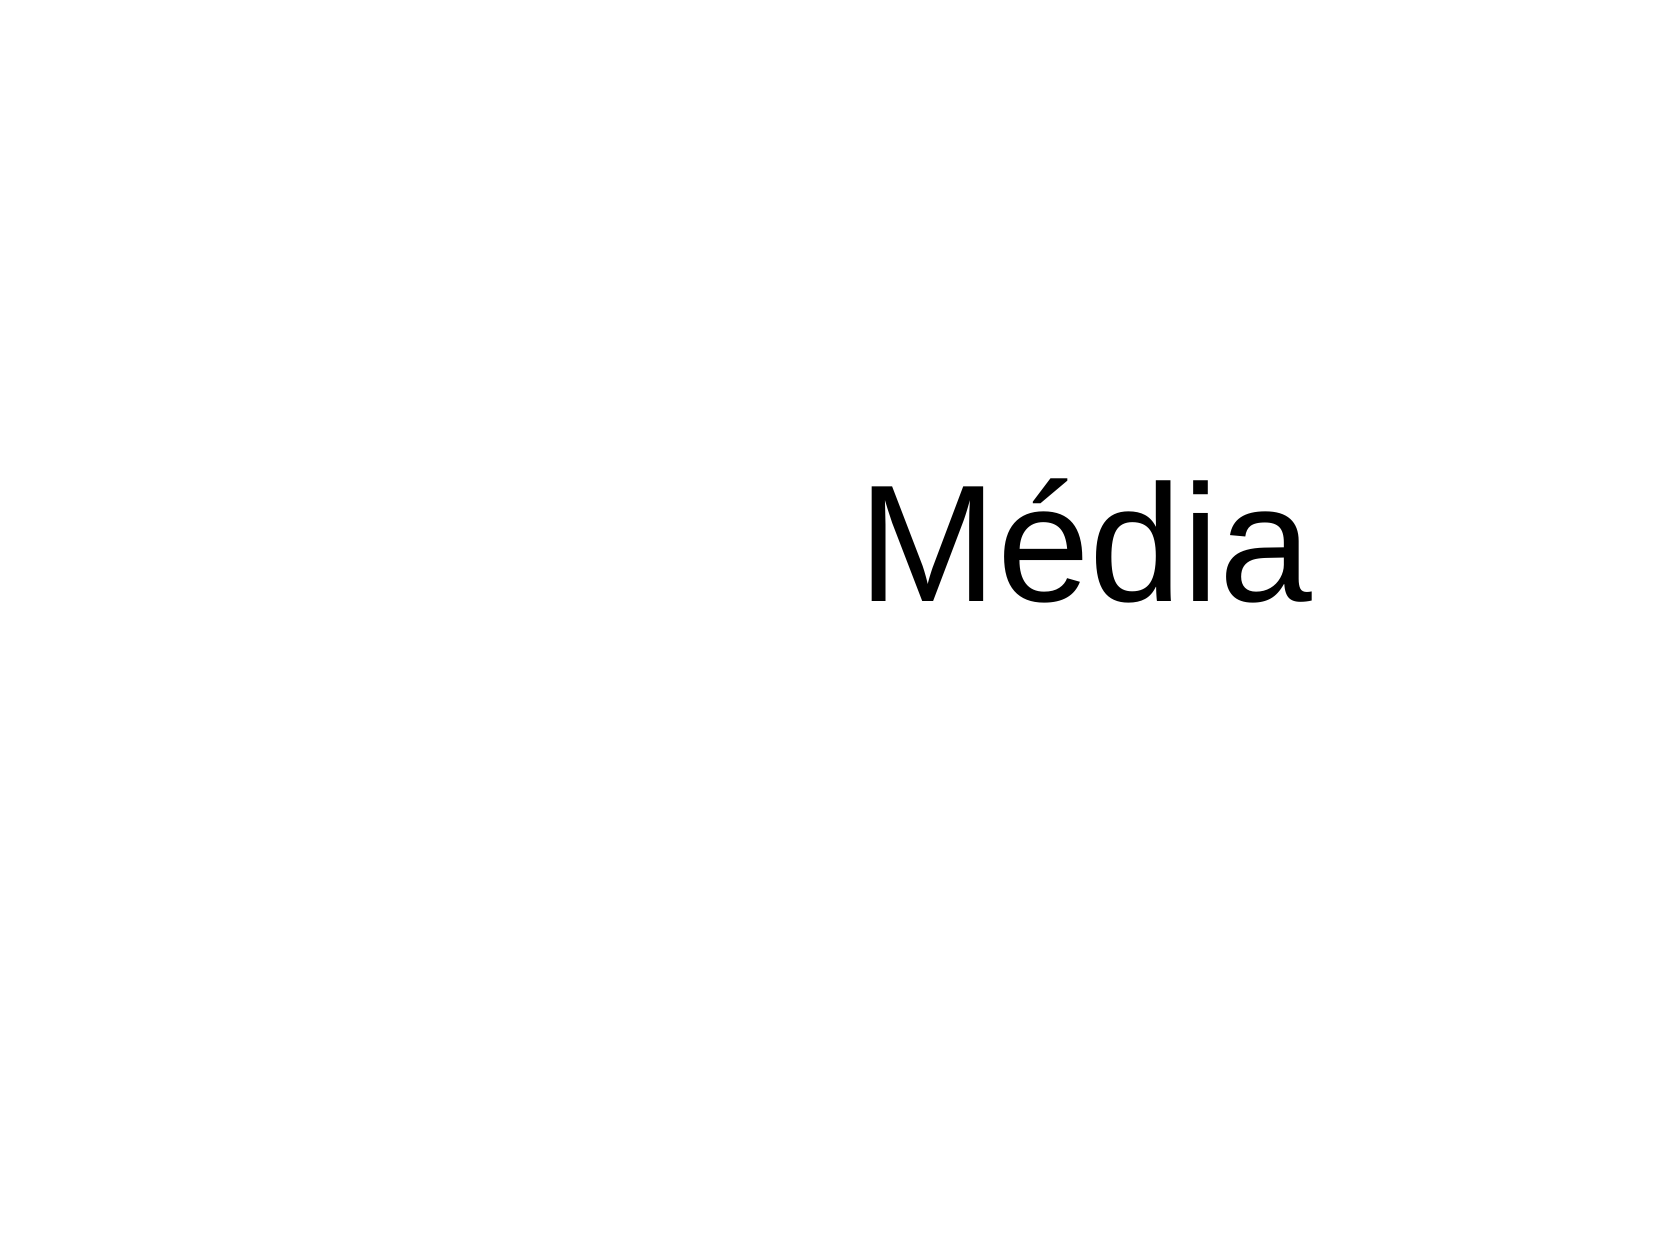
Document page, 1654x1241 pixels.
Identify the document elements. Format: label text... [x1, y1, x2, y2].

title Média [112, 450, 1313, 823]
